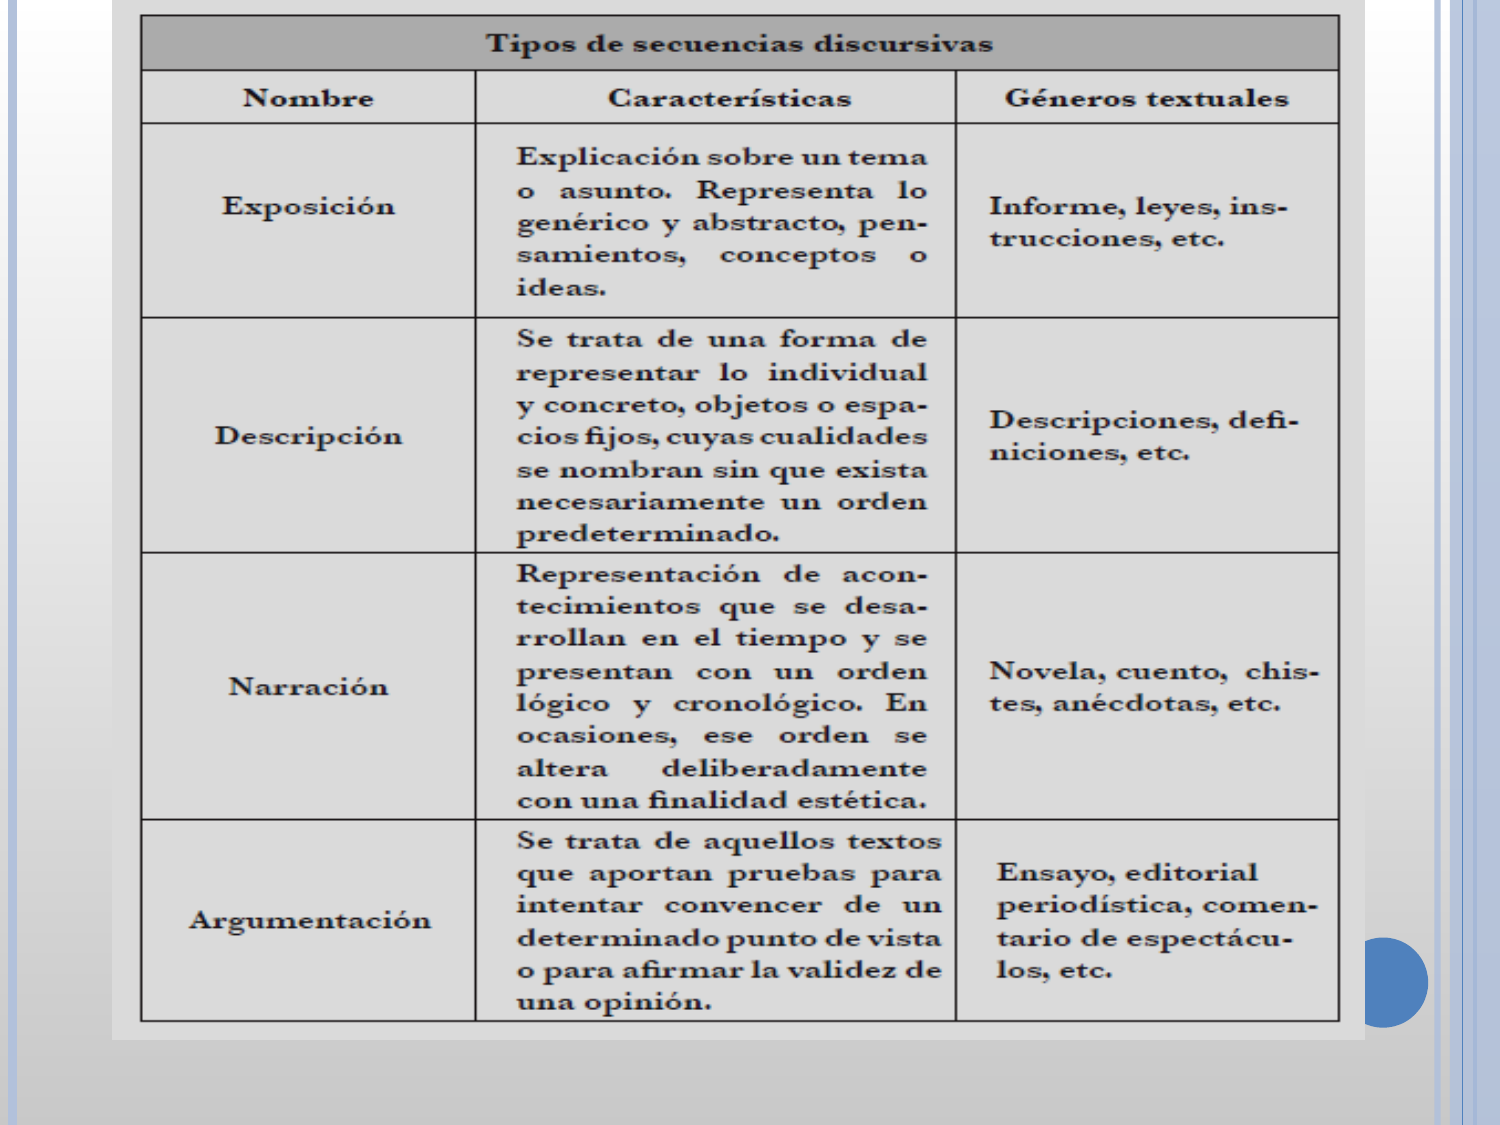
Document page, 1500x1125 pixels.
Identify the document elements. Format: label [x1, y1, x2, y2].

picture [112, 0, 1365, 1040]
